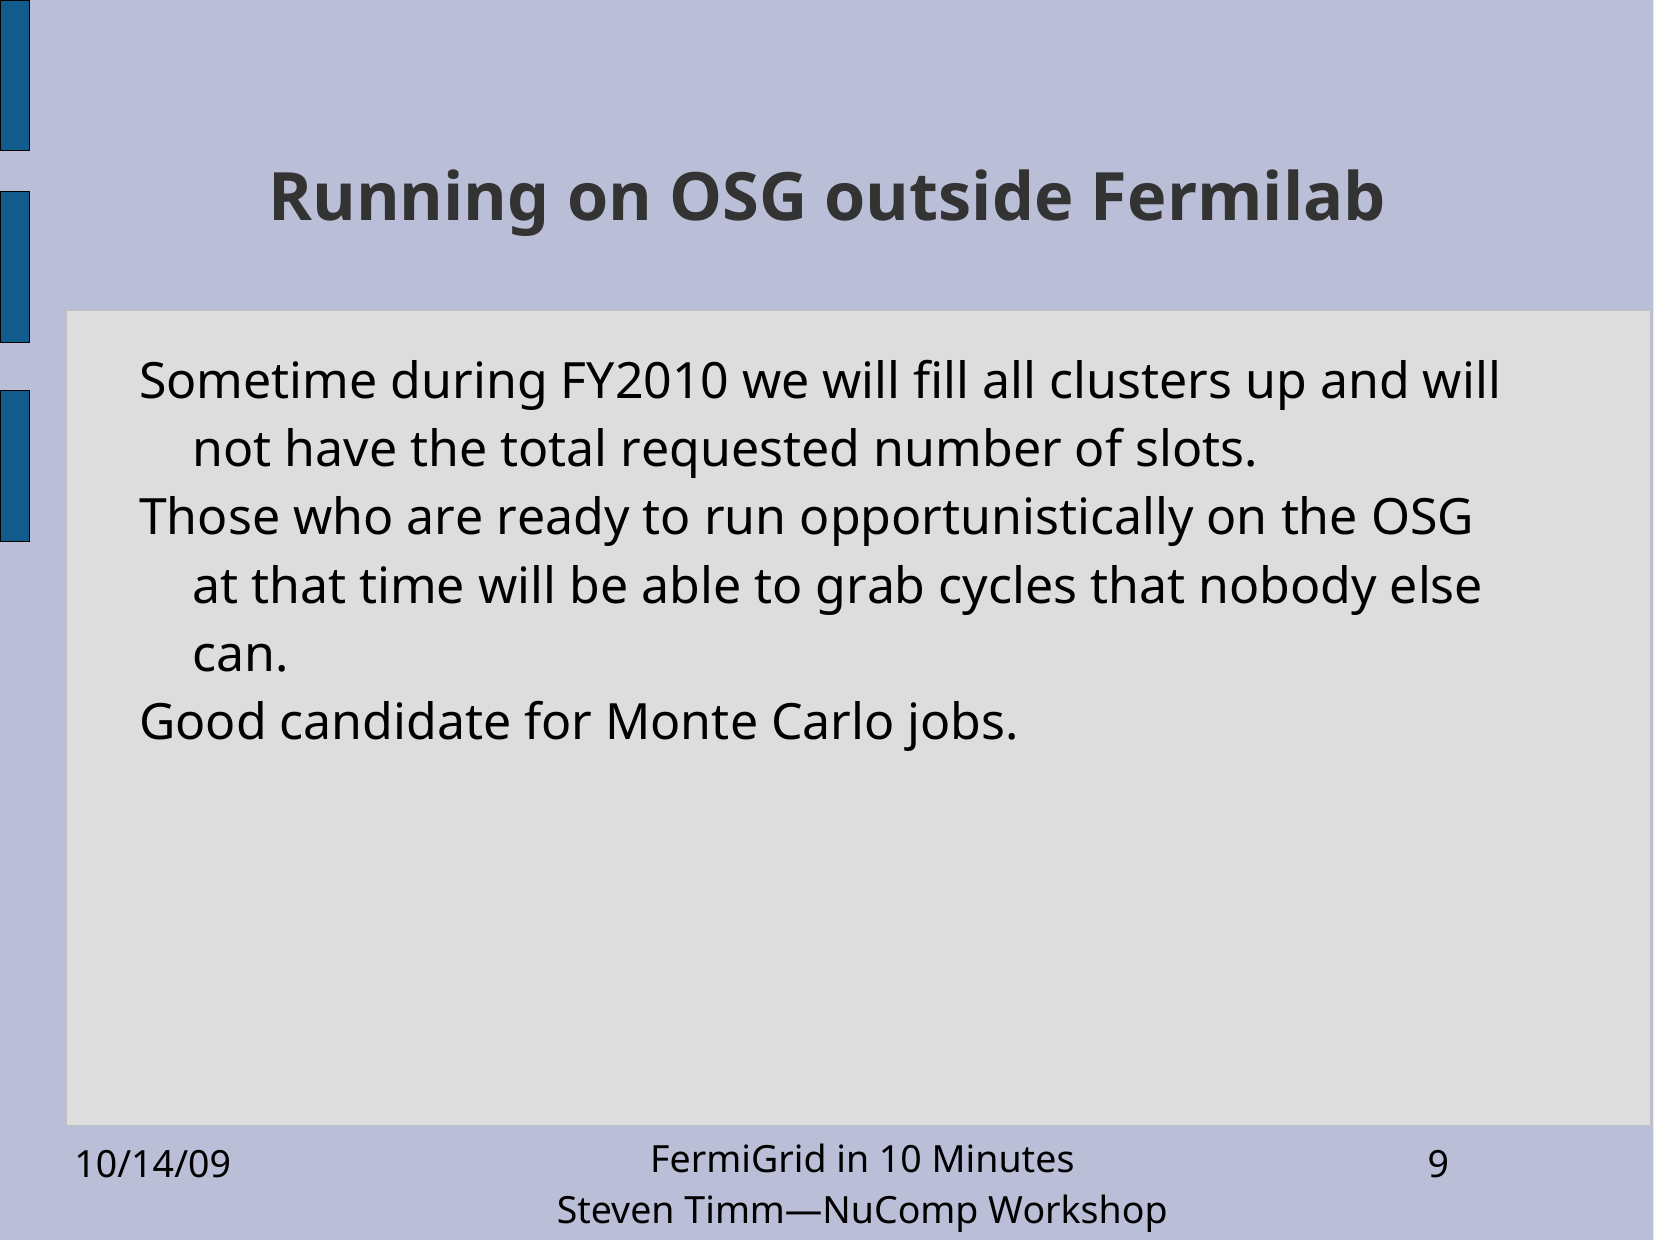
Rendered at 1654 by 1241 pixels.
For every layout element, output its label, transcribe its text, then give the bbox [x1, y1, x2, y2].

title Running on OSG outside Fermilab [121, 98, 1534, 291]
list Sometime during FY2010 we will fill all clusters up and will not have the total requested number of slots. Those who are ready to run opportunistically on the OSG at that time will be able to grab cycles that nobody else can. Good candidate for Monte Carlo jobs. [121, 344, 1534, 1112]
